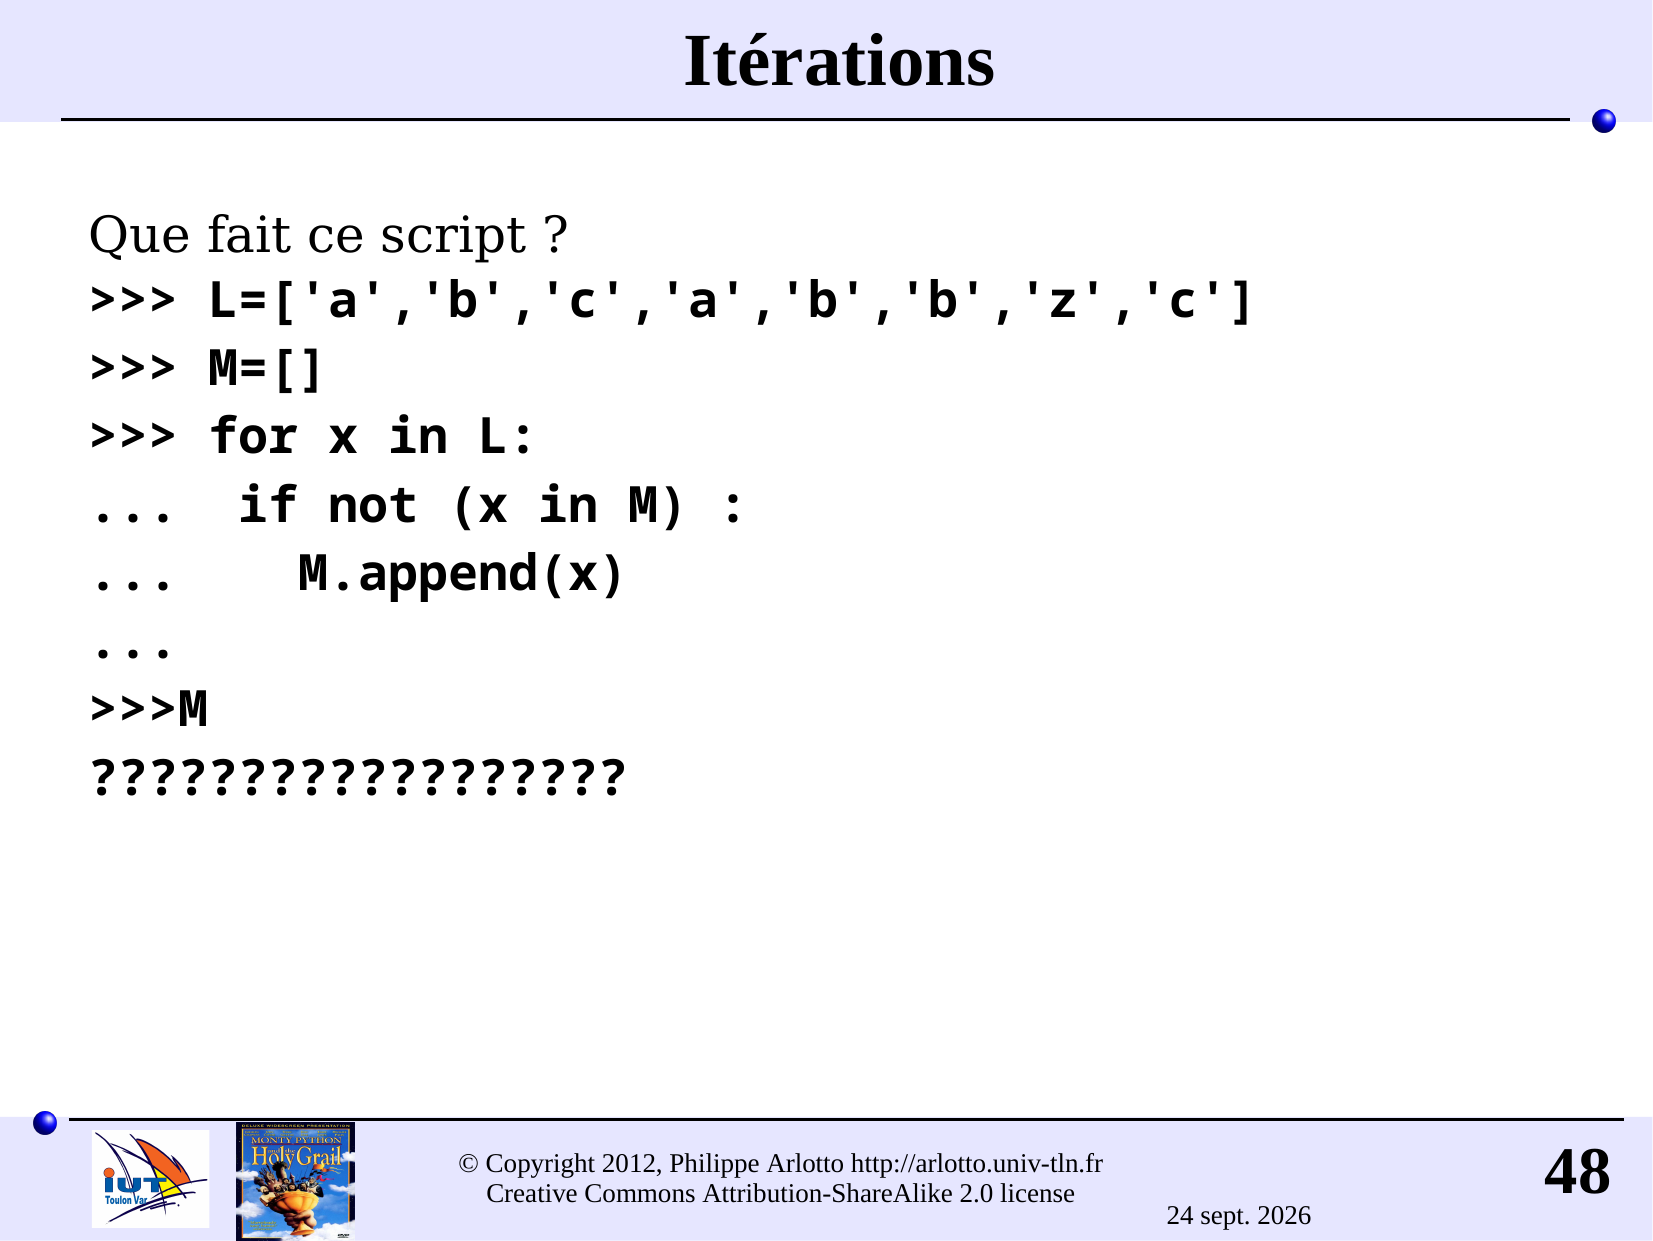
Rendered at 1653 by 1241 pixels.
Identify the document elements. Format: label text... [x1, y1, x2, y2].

title Itérations [95, 14, 1585, 107]
text_box Que fait ce script ? >>> L=['a','b','c','a','b','b','z','c'] >>> M=[] >>> for x in L: ... if not (x in M) : ... M.append(x) ... >>>M ?????????????????? [88, 205, 1259, 809]
picture [236, 1122, 355, 1241]
